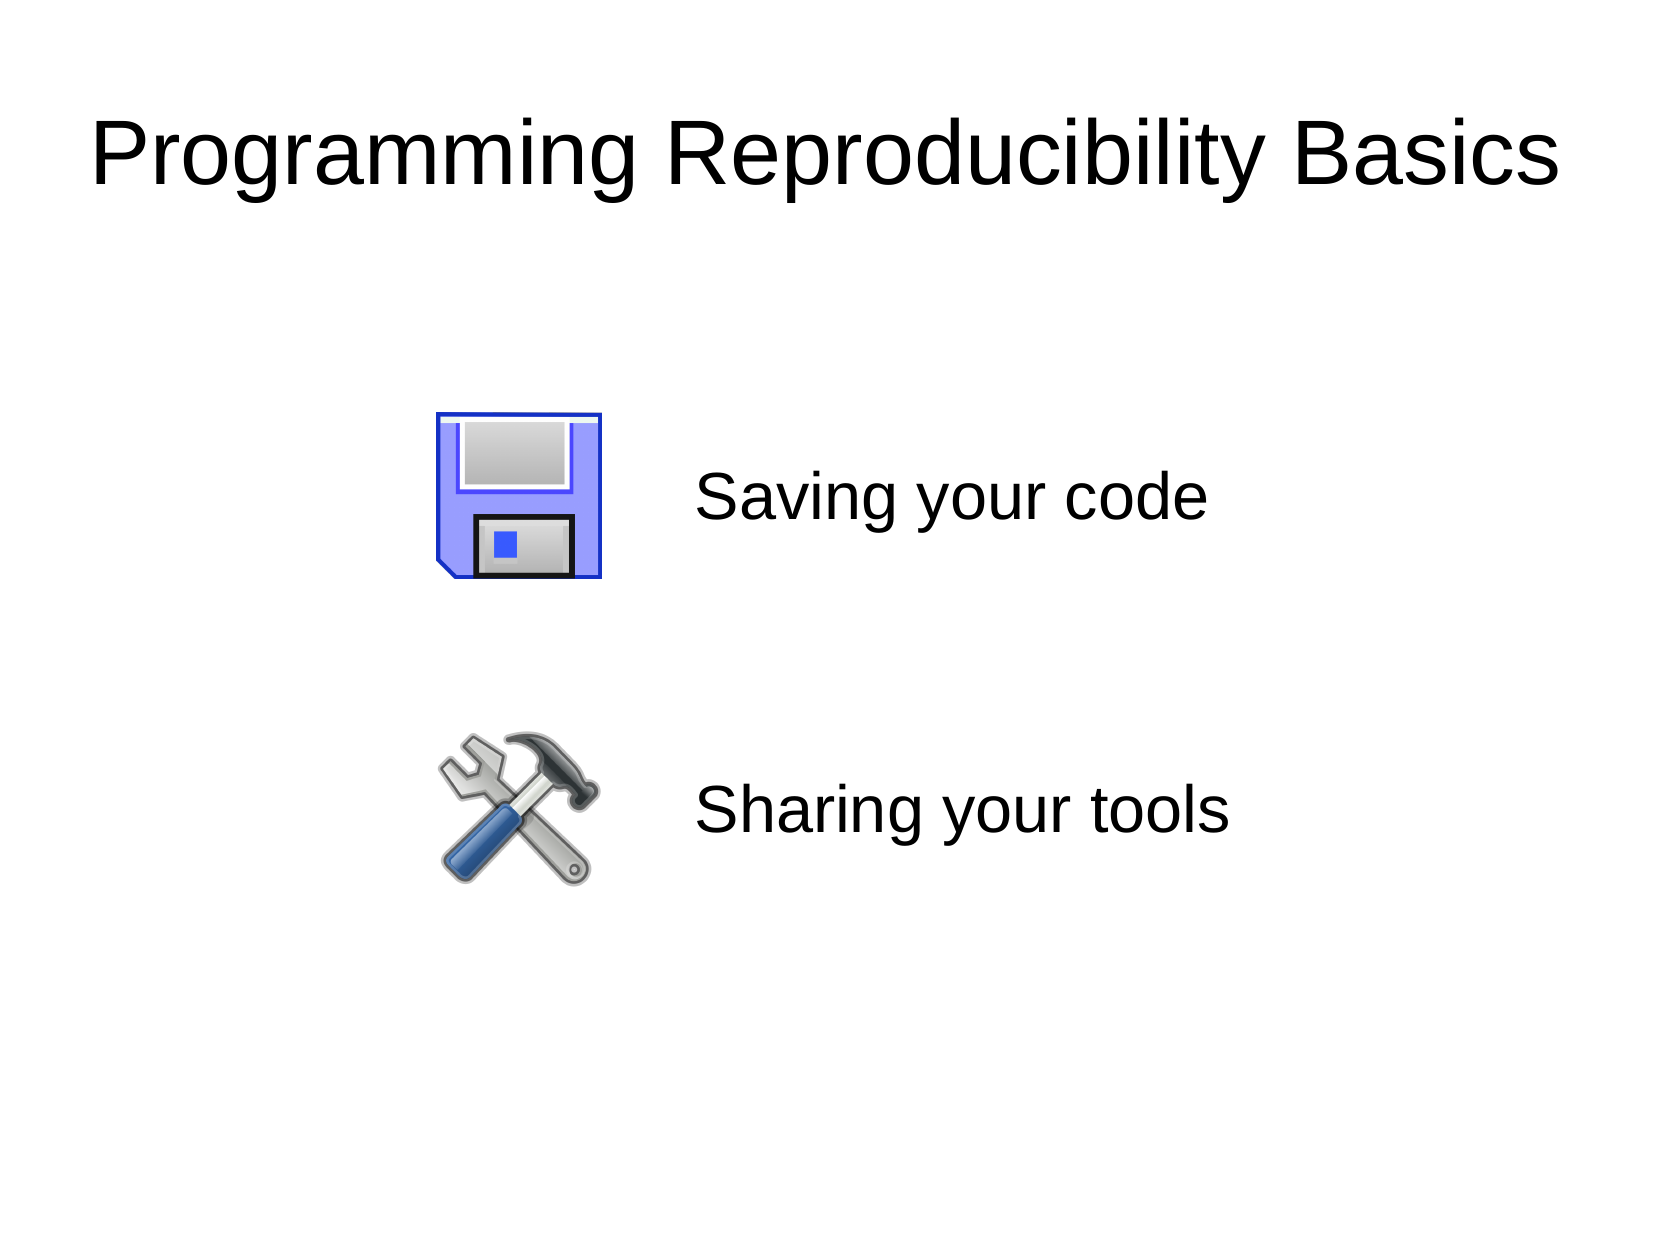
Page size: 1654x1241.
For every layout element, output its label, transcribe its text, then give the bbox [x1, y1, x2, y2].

title Programming Reproducibility Basics [82, 49, 1571, 257]
picture [436, 412, 602, 579]
list Saving your code Sharing your tools [694, 459, 1310, 855]
picture [436, 724, 602, 890]
